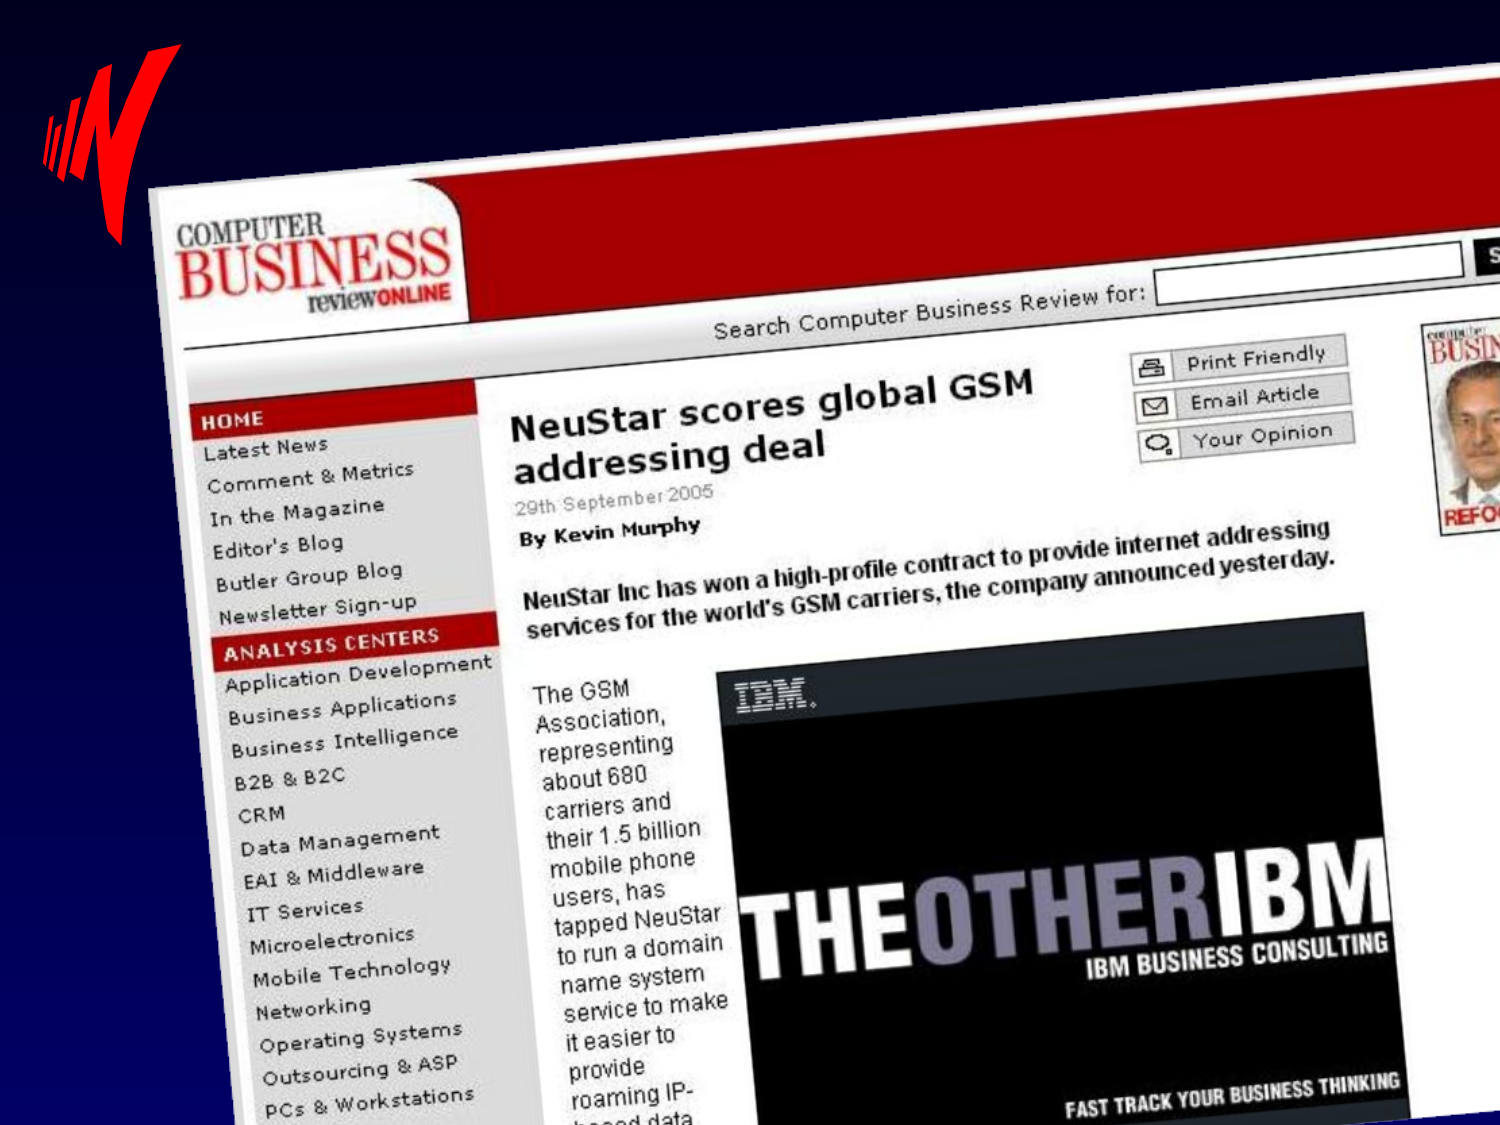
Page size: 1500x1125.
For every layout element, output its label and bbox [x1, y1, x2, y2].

picture [147, 62, 1500, 1125]
